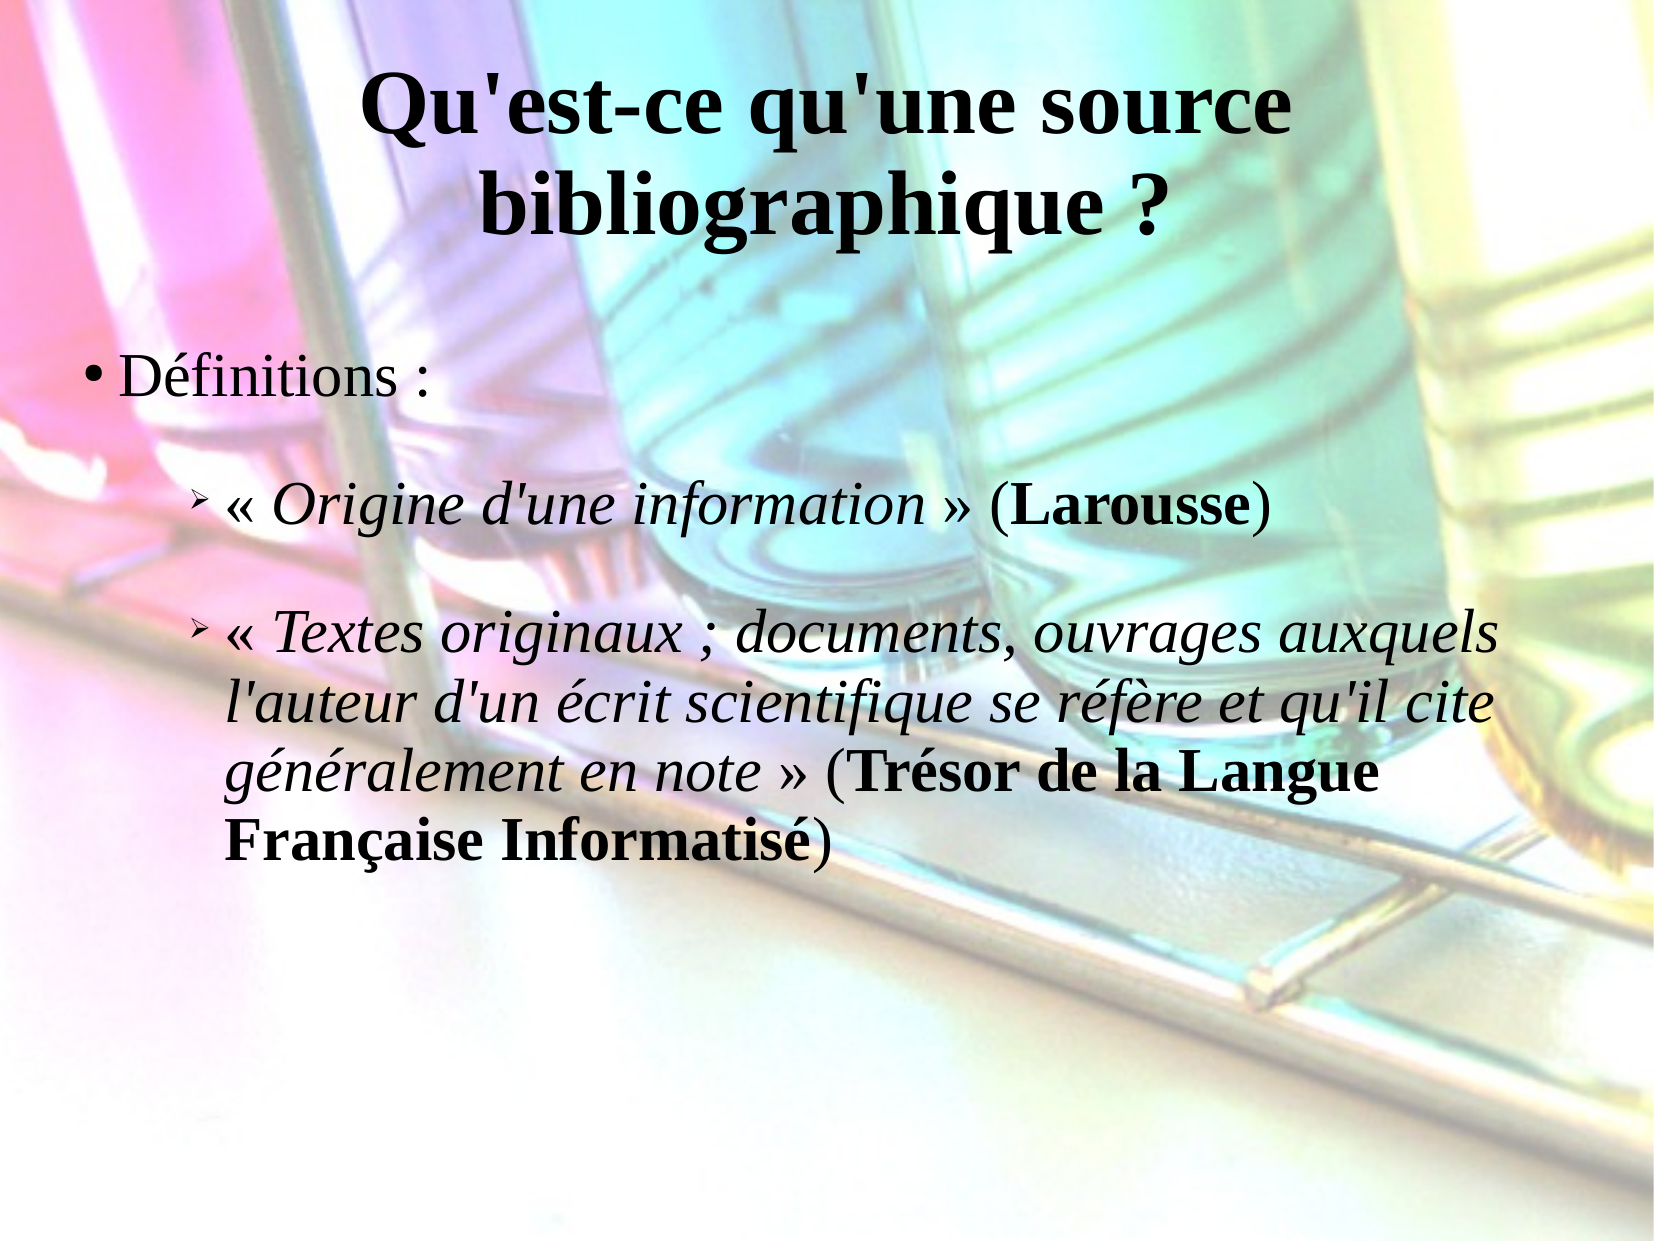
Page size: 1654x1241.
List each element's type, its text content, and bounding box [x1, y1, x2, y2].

title Qu'est-ce qu'une source bibliographique ? [82, 49, 1571, 257]
picture [0, 0, 1654, 1241]
text_box Définitions : « Origine d'une information » (Larousse) « Textes originaux ; documents, ouvrages auxquels l'auteur d'un écrit scientifique se réfère et qu'il cite généralement en note » (Trésor de la Langue Française Informatisé) [82, 340, 1571, 875]
